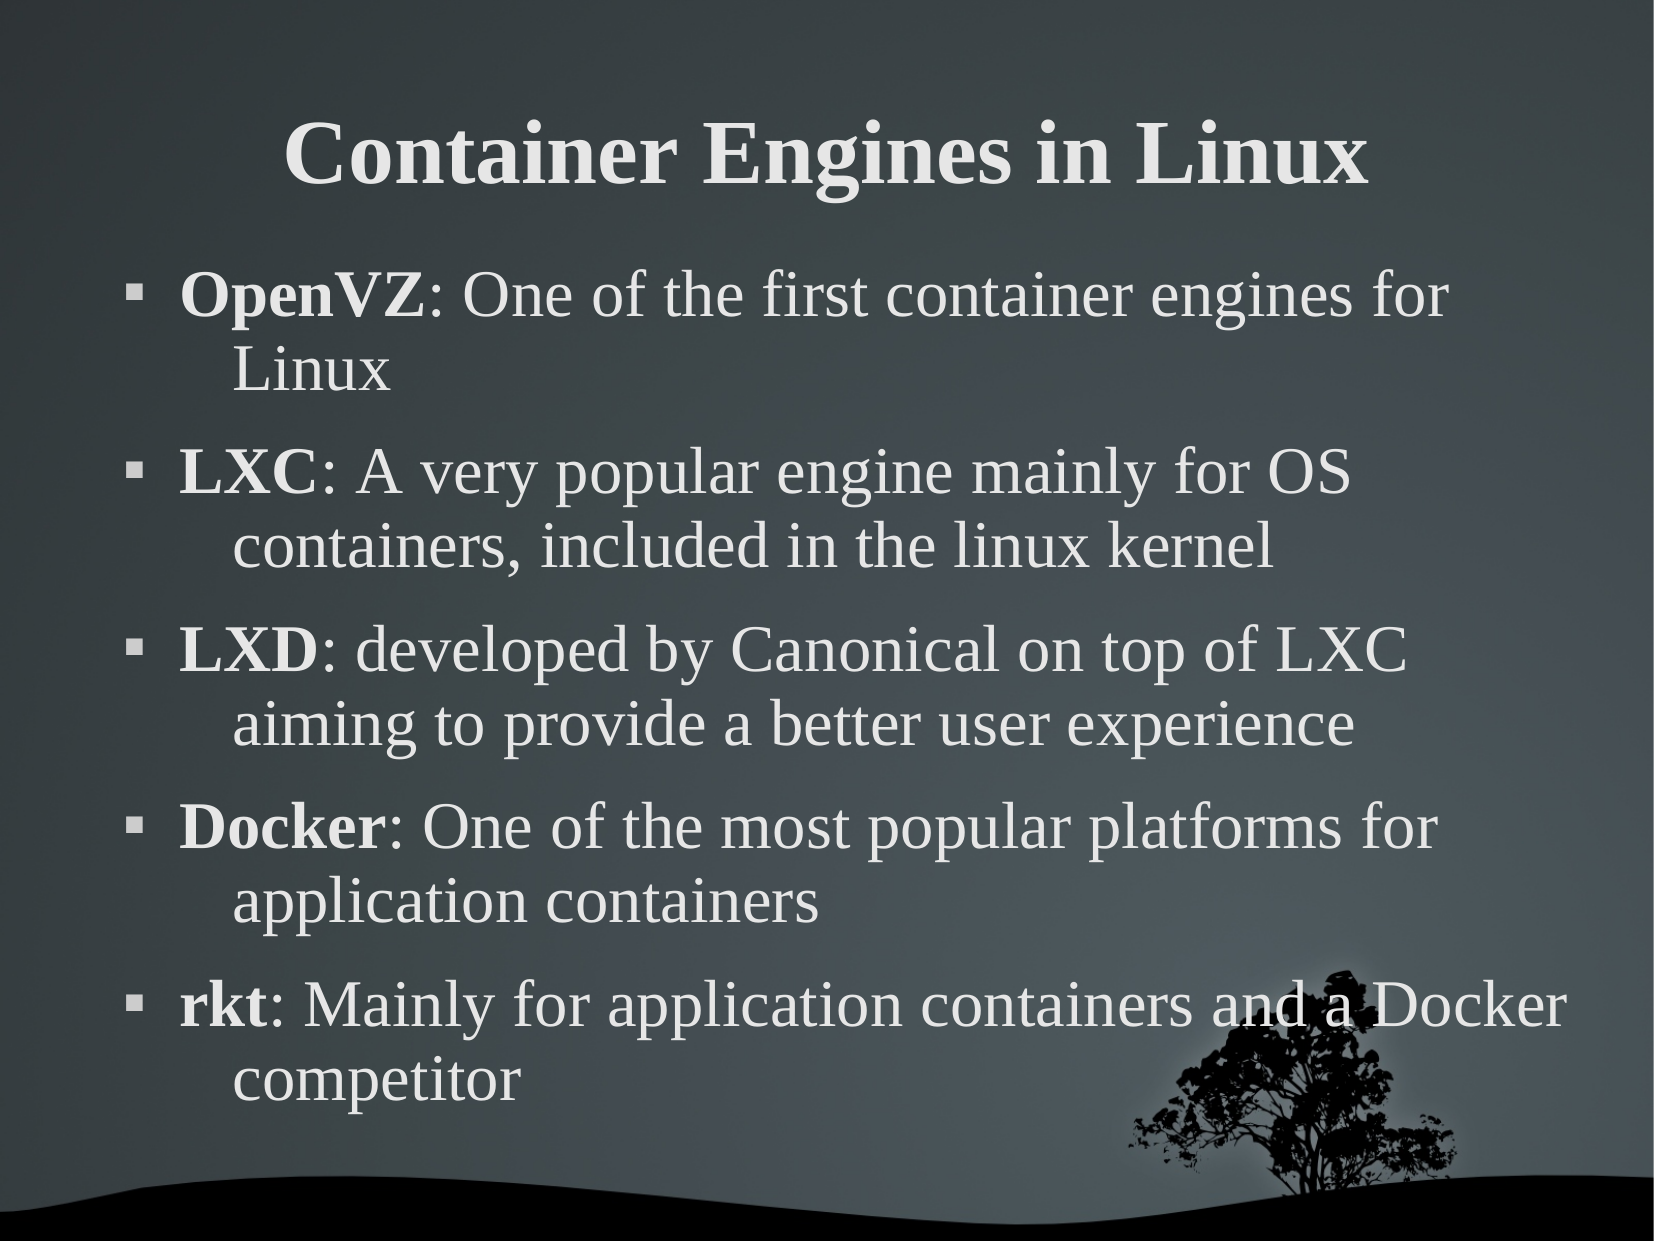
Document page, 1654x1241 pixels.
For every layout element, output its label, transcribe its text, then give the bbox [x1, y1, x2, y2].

title Container Engines in Linux [82, 49, 1571, 257]
list OpenVZ: One of the first container engines for Linux LXC: A very popular engine mainly for OS containers, included in the linux kernel LXD: developed by Canonical on top of LXC aiming to provide a better user experience Docker: One of the most popular platforms for application containers rkt: Mainly for application containers and a Docker competitor [90, 256, 1579, 1174]
picture [0, 0, 1654, 1241]
